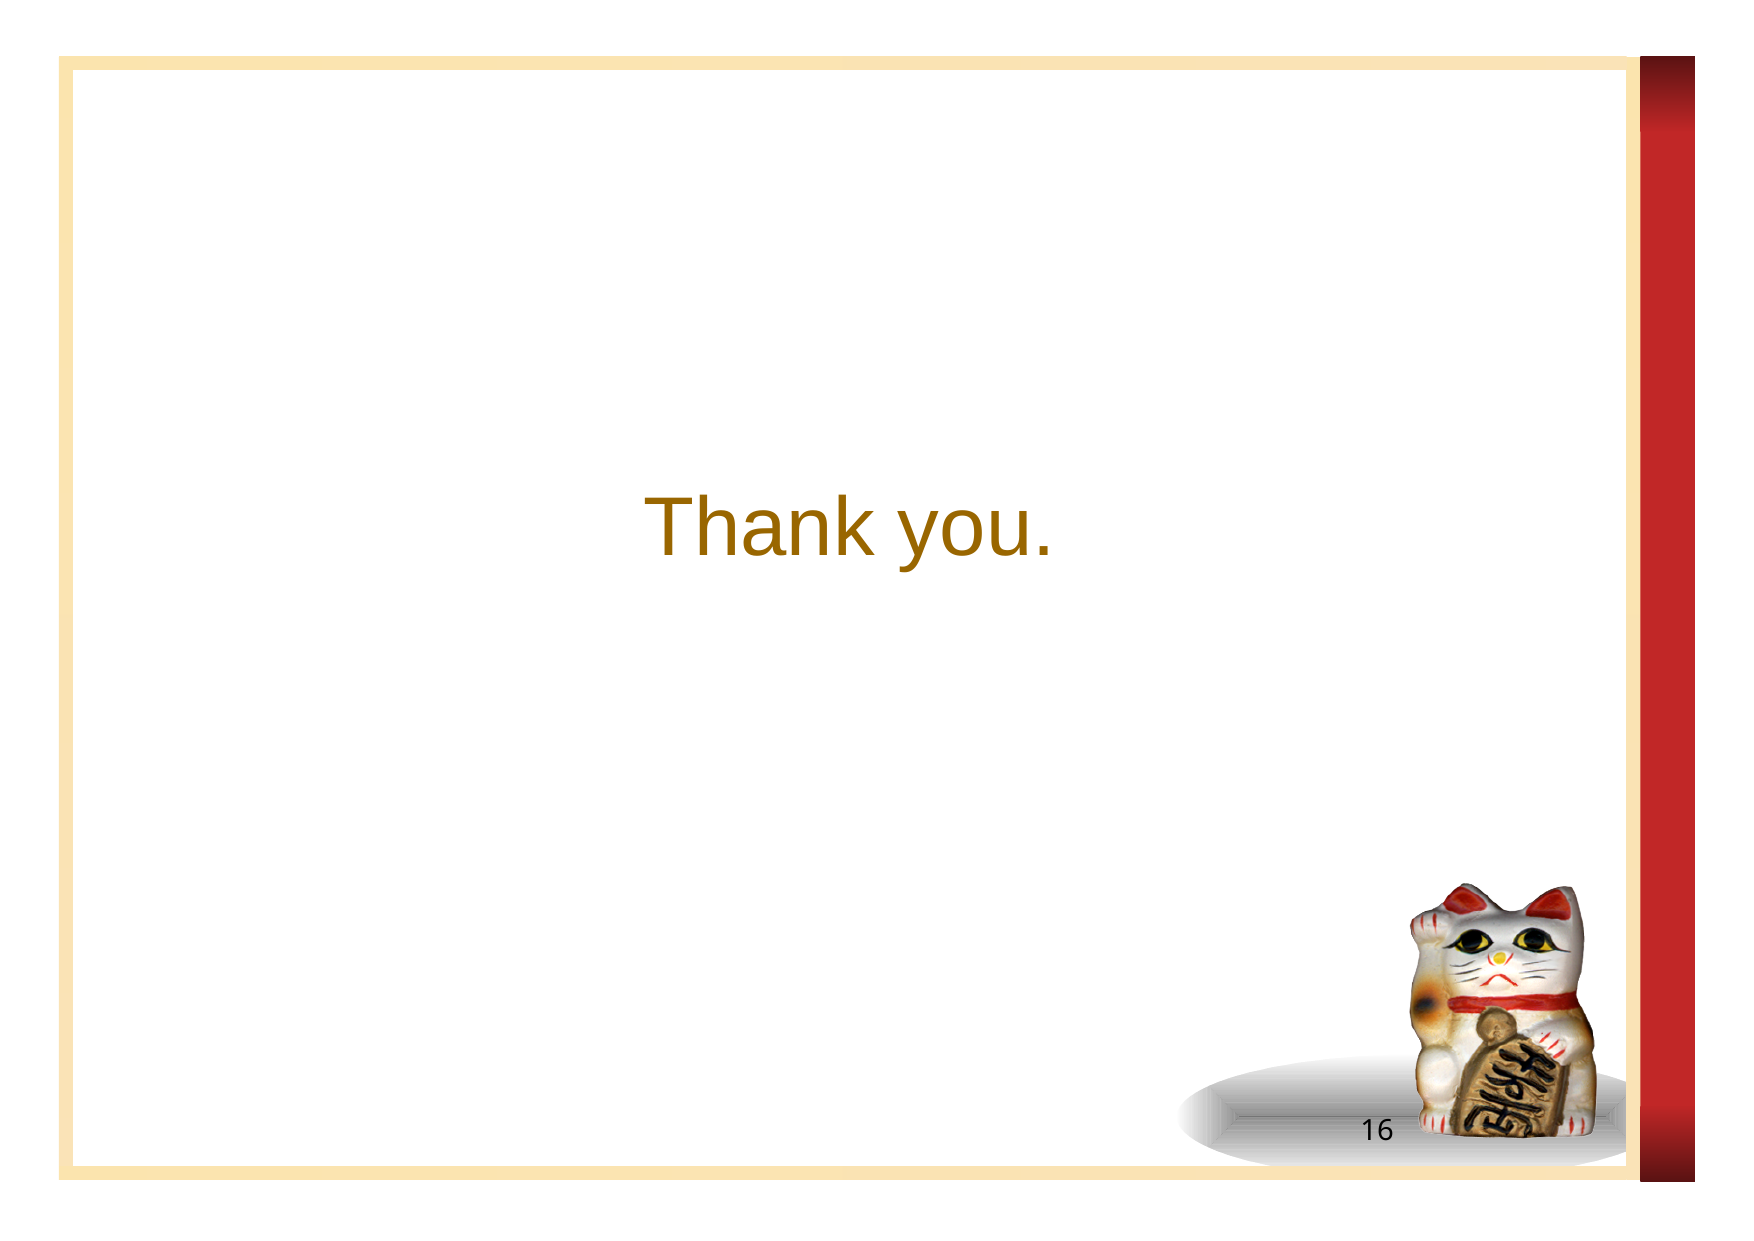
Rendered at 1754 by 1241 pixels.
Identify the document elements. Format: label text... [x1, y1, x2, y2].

title Thank you. [154, 432, 1545, 621]
picture [1404, 879, 1601, 1141]
